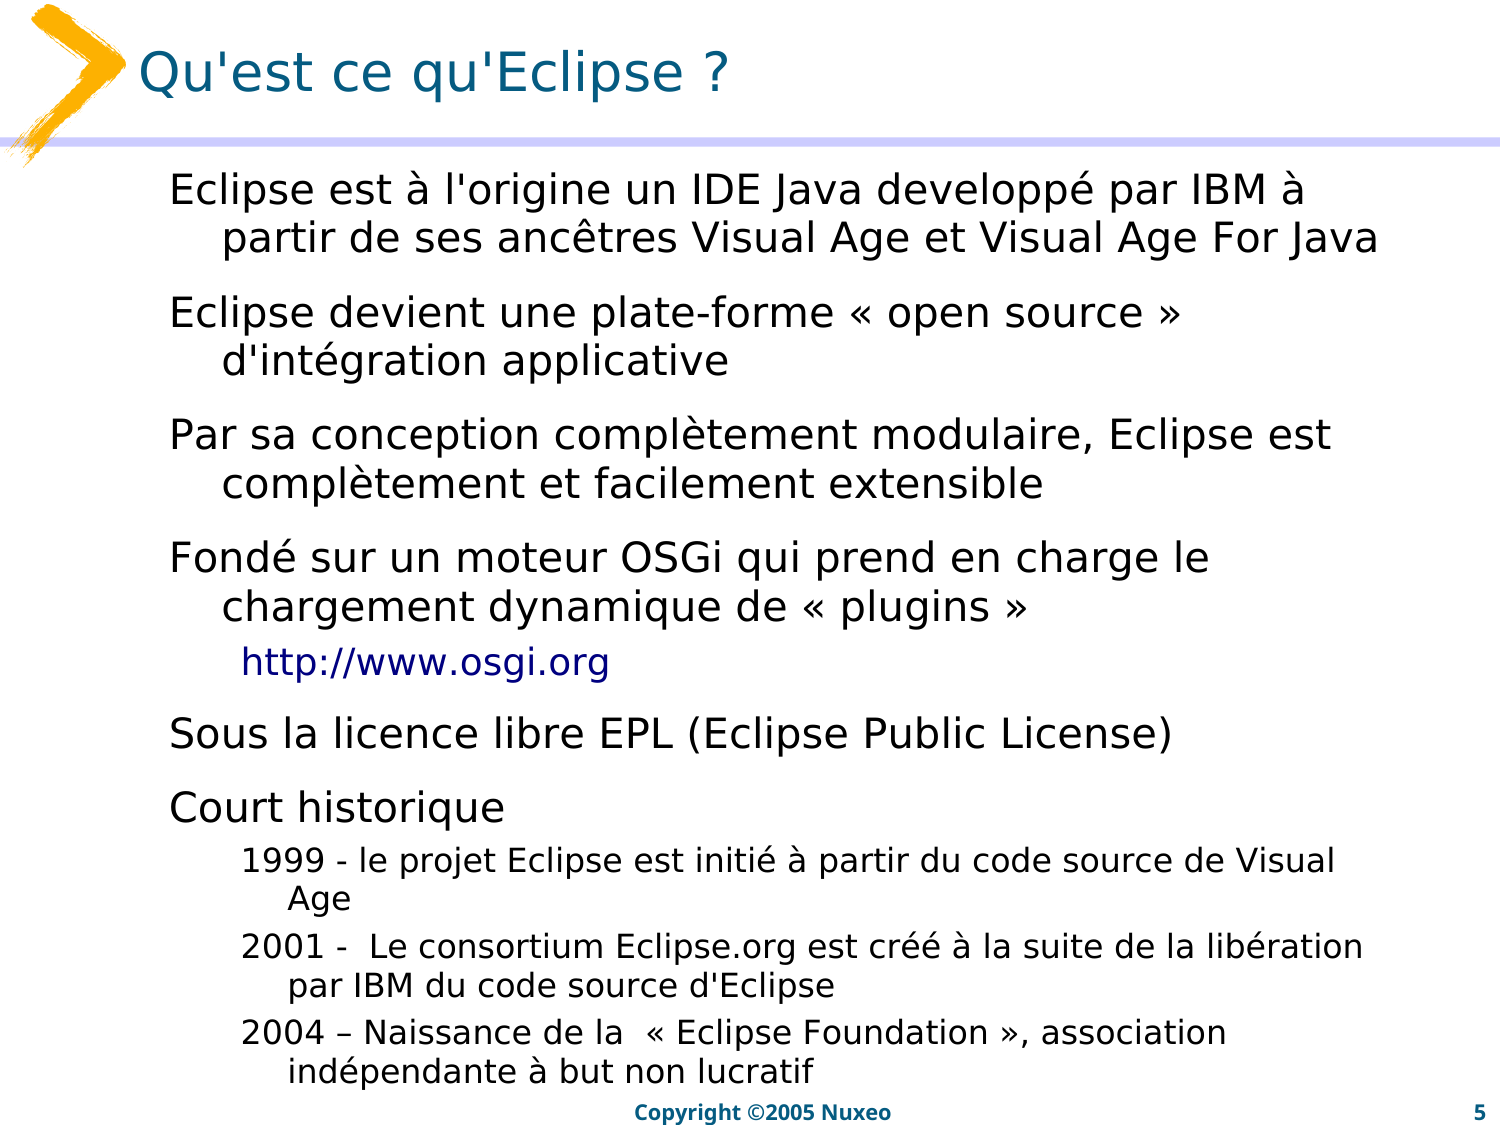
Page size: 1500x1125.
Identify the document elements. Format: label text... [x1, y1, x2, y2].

title Qu'est ce qu'Eclipse ? [139, 12, 1409, 130]
picture [4, 4, 126, 169]
list Eclipse est à l'origine un IDE Java developpé par IBM à partir de ses ancêtres Visual Age et Visual Age For Java Eclipse devient une plate-forme « open source » d'intégration applicative Par sa conception complètement modulaire, Eclipse est complètement et facilement extensible Fondé sur un moteur OSGi qui prend en charge le chargement dynamique de « plugins » http://www.osgi.org Sous la licence libre EPL (Eclipse Public License) Court historique 1999 - le projet Eclipse est initié à partir du code source de Visual Age 2001 - Le consortium Eclipse.org est créé à la suite de la libération par IBM du code source d'Eclipse 2004 – Naissance de la « Eclipse Foundation », association indépendante à but non lucratif [165, 165, 1408, 1092]
